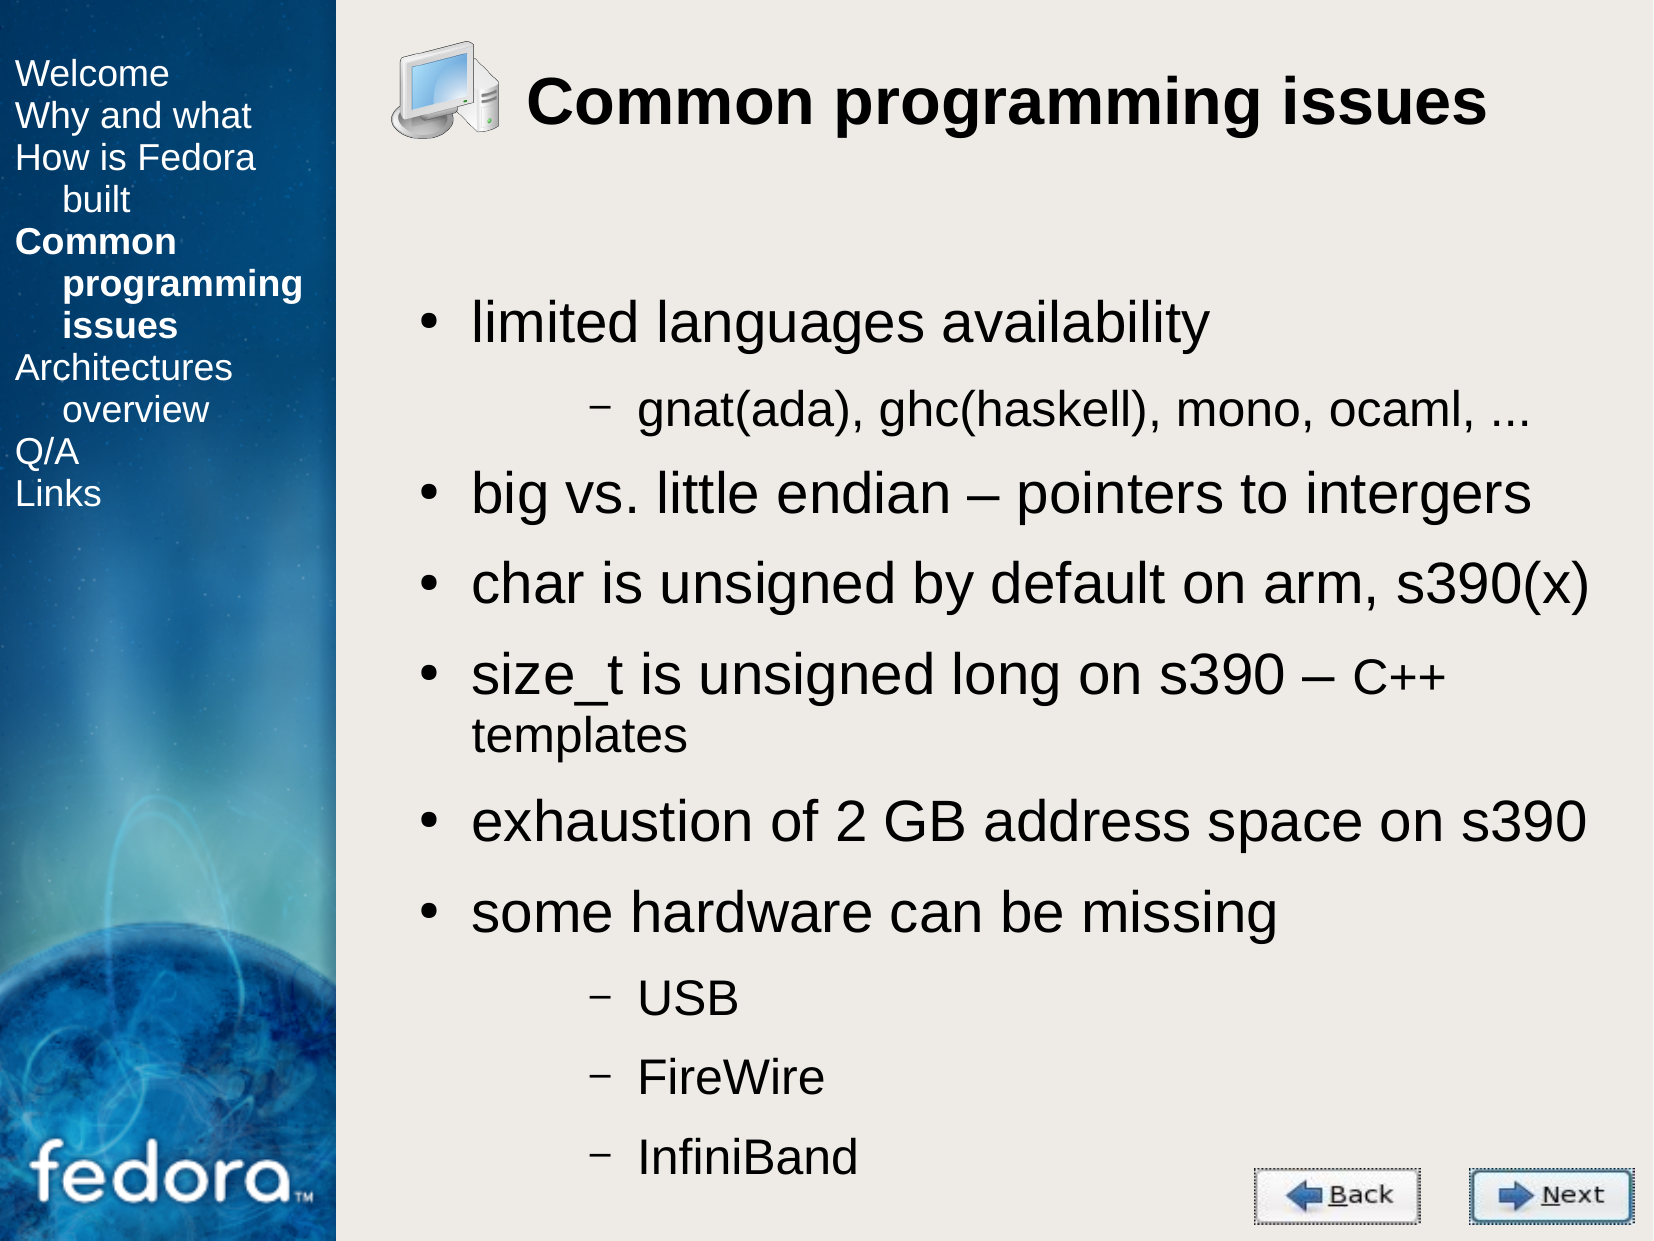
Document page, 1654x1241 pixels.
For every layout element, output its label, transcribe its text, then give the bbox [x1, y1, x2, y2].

text_box Welcome Why and what How is Fedora built Common programming issues Architectures overview Q/A Links [0, 45, 327, 523]
text_box Common programming issues [511, 56, 1509, 147]
picture [0, 0, 1654, 1241]
list limited languages availability gnat(ada), ghc(haskell), mono, ocaml, ... big vs. little endian – pointers to intergers char is unsigned by default on arm, s390(x) size_t is unsigned long on s390 – C++ templates exhaustion of 2 GB address space on s390 some hardware can be missing USB FireWire InfiniBand [400, 290, 1617, 1185]
